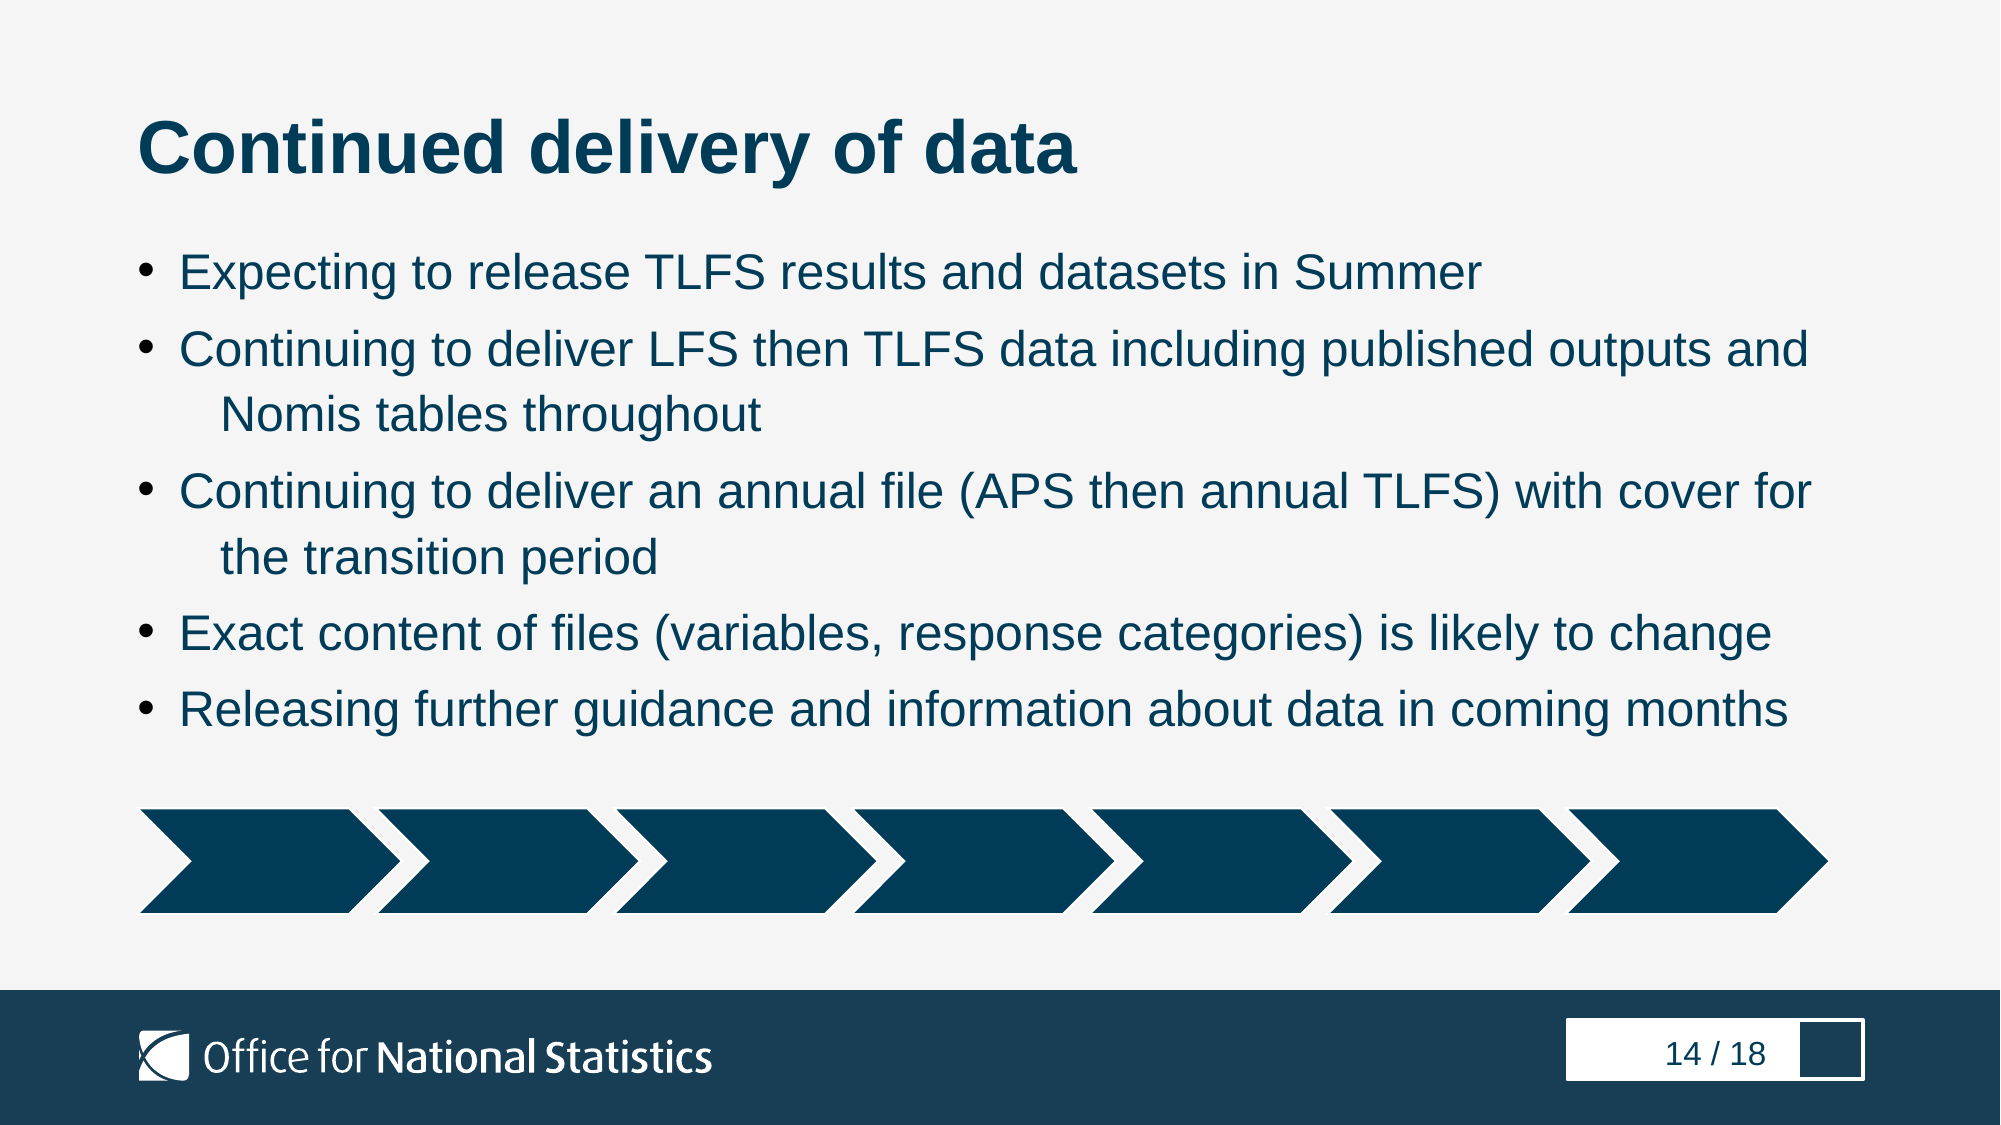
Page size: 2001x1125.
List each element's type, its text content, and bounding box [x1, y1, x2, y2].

title Continued delivery of data [137, 105, 1863, 192]
text_box 14 / 18 [1568, 1020, 1863, 1079]
list Expecting to release TLFS results and datasets in Summer Continuing to deliver LFS then TLFS data including published outputs and Nomis tables throughout Continuing to deliver an annual file (APS then annual TLFS) with cover for the transition period Exact content of files (variables, response categories) is likely to change Releasing further guidance and information about data in coming months [137, 233, 1863, 738]
text_box [613, 808, 879, 915]
text_box [1327, 808, 1593, 915]
text_box [1089, 808, 1355, 915]
text_box [137, 808, 402, 915]
text_box [375, 808, 641, 915]
text_box [1565, 808, 1831, 915]
text_box [851, 808, 1117, 915]
